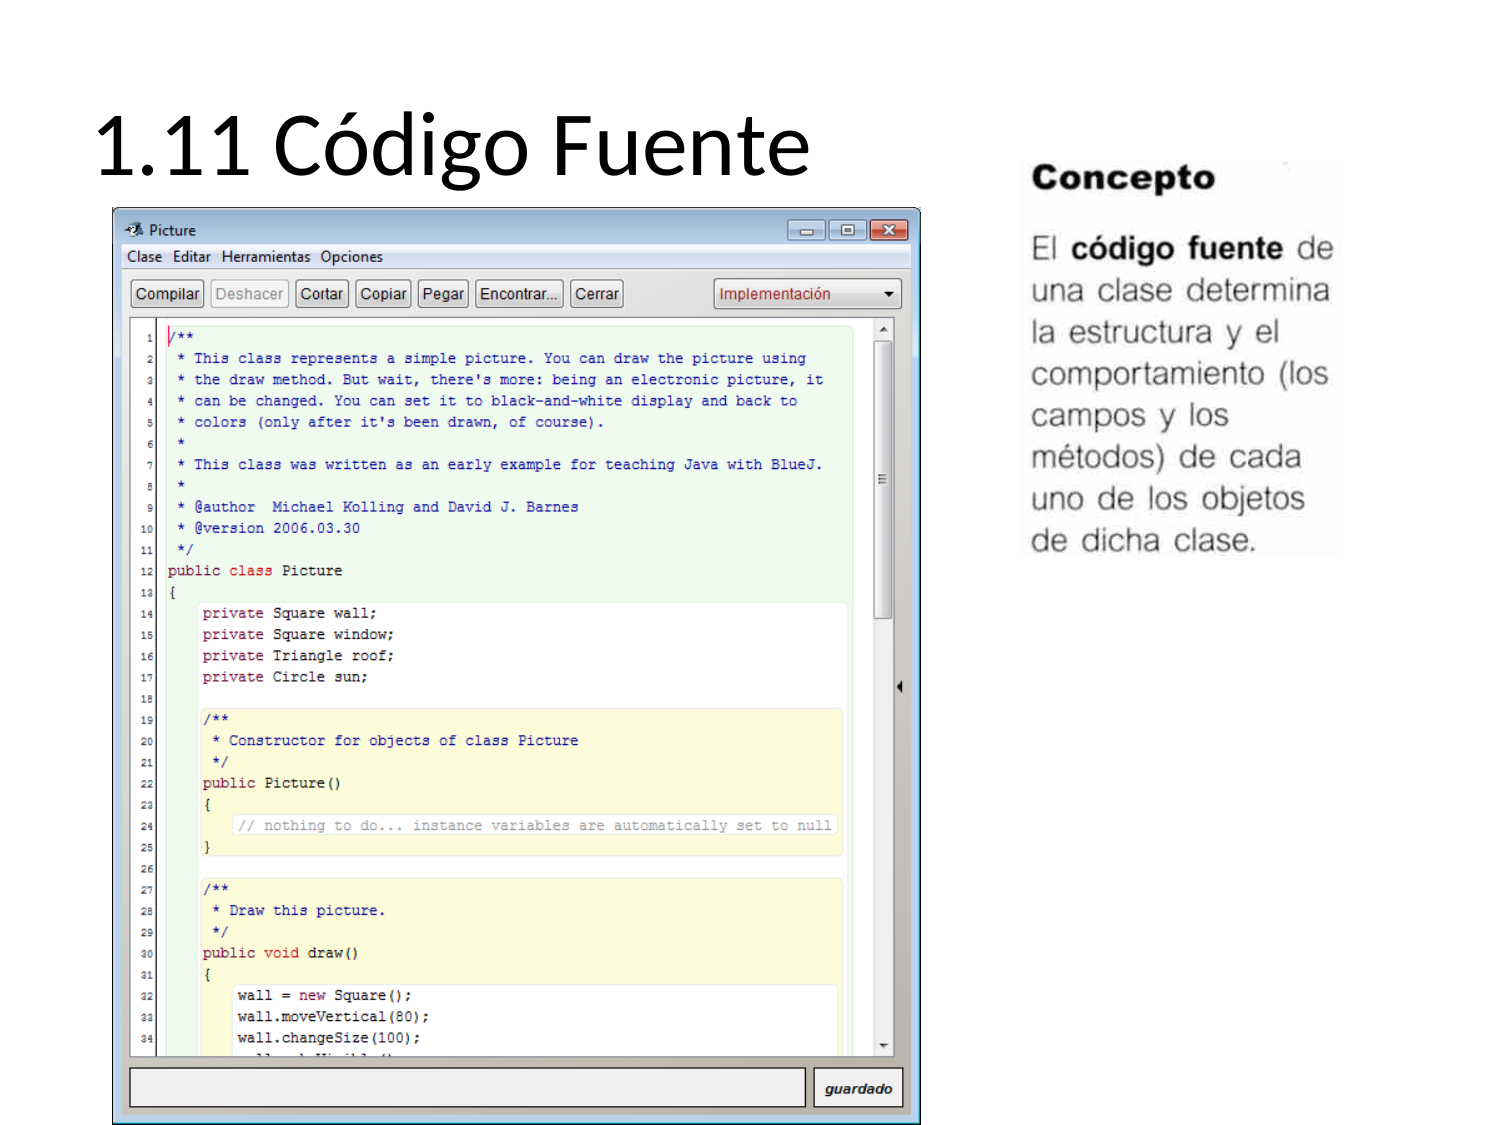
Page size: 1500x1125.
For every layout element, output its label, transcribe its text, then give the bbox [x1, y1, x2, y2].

picture [1021, 160, 1342, 556]
title 1.11 Código Fuente [75, 45, 1426, 233]
picture [112, 207, 921, 1125]
